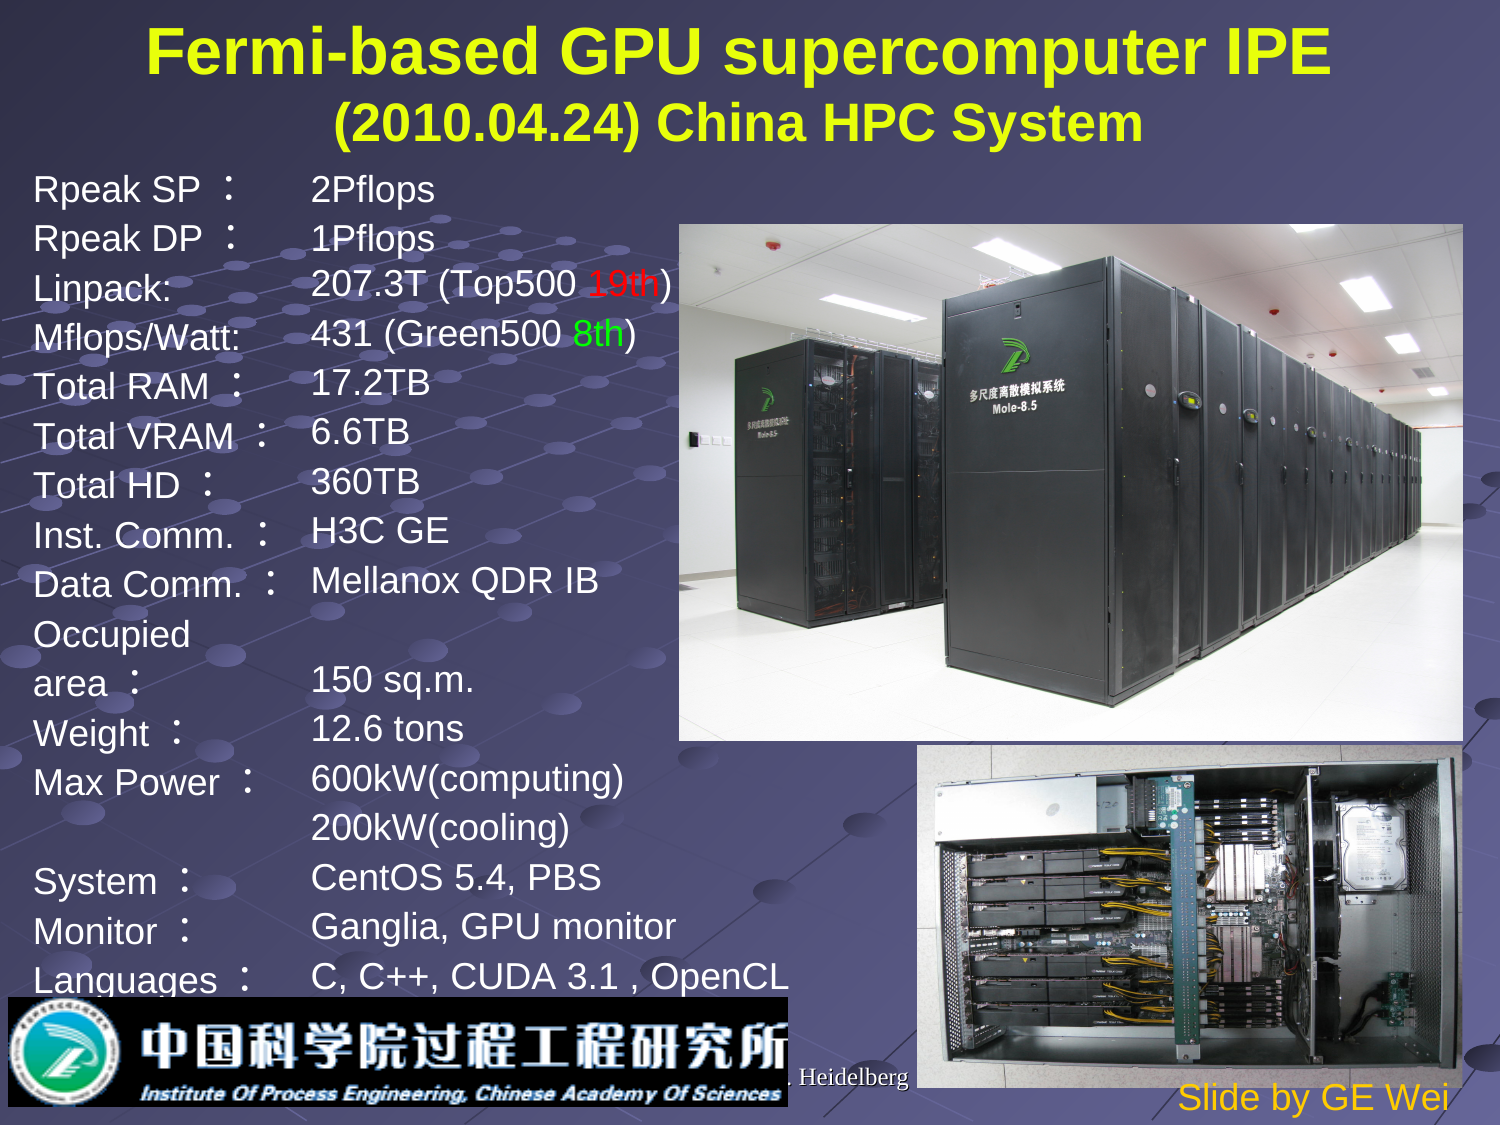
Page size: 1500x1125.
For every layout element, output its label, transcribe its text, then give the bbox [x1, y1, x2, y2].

text_box 2Pflops 1Pflops 207.3T (Top500 19th) 431 (Green500 8th) 17.2TB 6.6TB 360TB H3C GE Mellanox QDR IB 150 sq.m. 12.6 tons 600kW(computing) 200kW(cooling) CentOS 5.4, PBS Ganglia, GPU monitor C, C++, CUDA 3.1 , OpenCL [290, 160, 831, 1013]
text_box Rpeak SP： Rpeak DP： Linpack: Mflops/Watt: Total RAM： Total VRAM： Total HD： Inst. Comm.： Data Comm.： Occupied area： Weight： Max Power： System： Monitor： Languages： [12, 160, 290, 944]
text_box Slide by GE Wei [1162, 1065, 1465, 1125]
picture [8, 997, 788, 1107]
picture [831, 224, 1463, 741]
picture [917, 745, 1463, 1088]
text_box Fermi-based GPU supercomputer IPE (2010.04.24) China HPC System [1, 0, 1479, 160]
